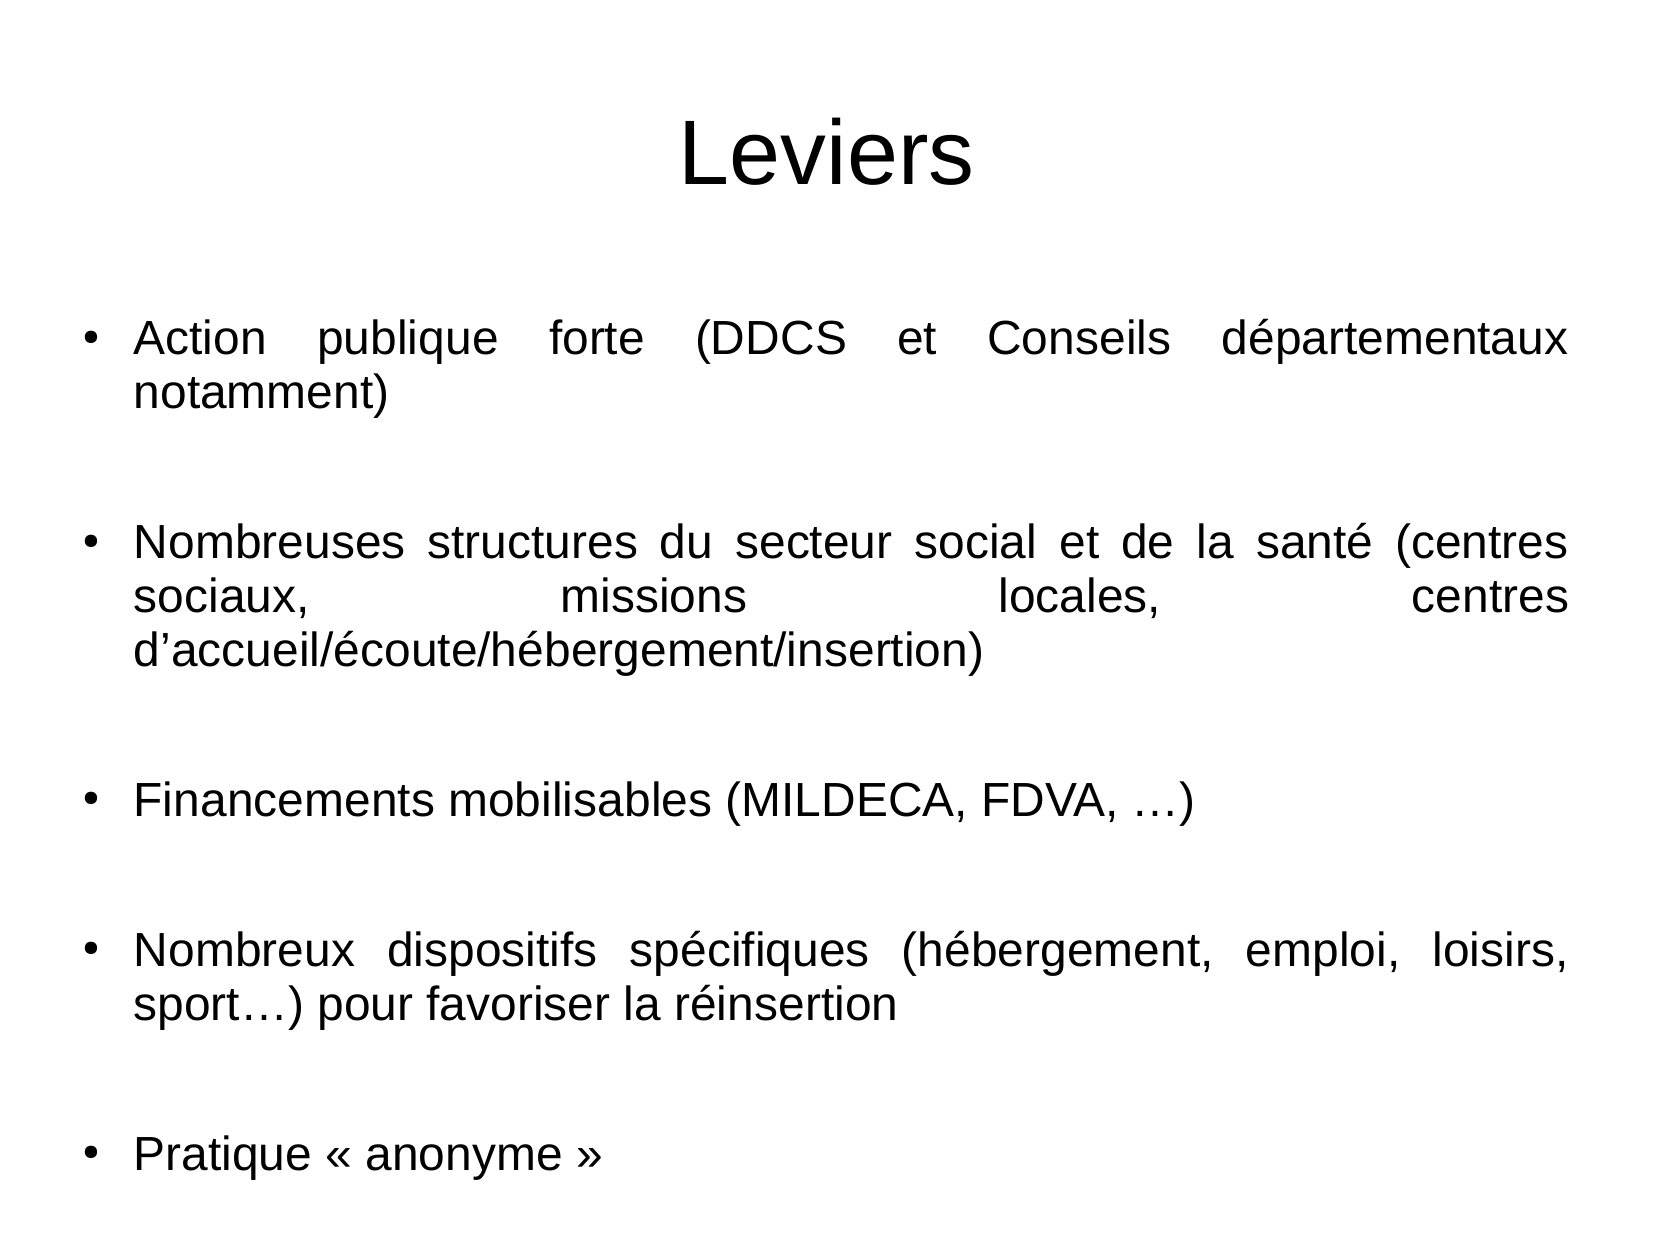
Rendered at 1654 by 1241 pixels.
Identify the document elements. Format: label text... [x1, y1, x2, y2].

list Action publique forte (DDCS et Conseils départementaux notamment) Nombreuses structures du secteur social et de la santé (centres sociaux, missions locales, centres d’accueil/écoute/hébergement/insertion) Financements mobilisables (MILDECA, FDVA, …) Nombreux dispositifs spécifiques (hébergement, emploi, loisirs, sport…) pour favoriser la réinsertion Pratique « anonyme » [82, 236, 1571, 1182]
title Leviers [82, 49, 1571, 236]
